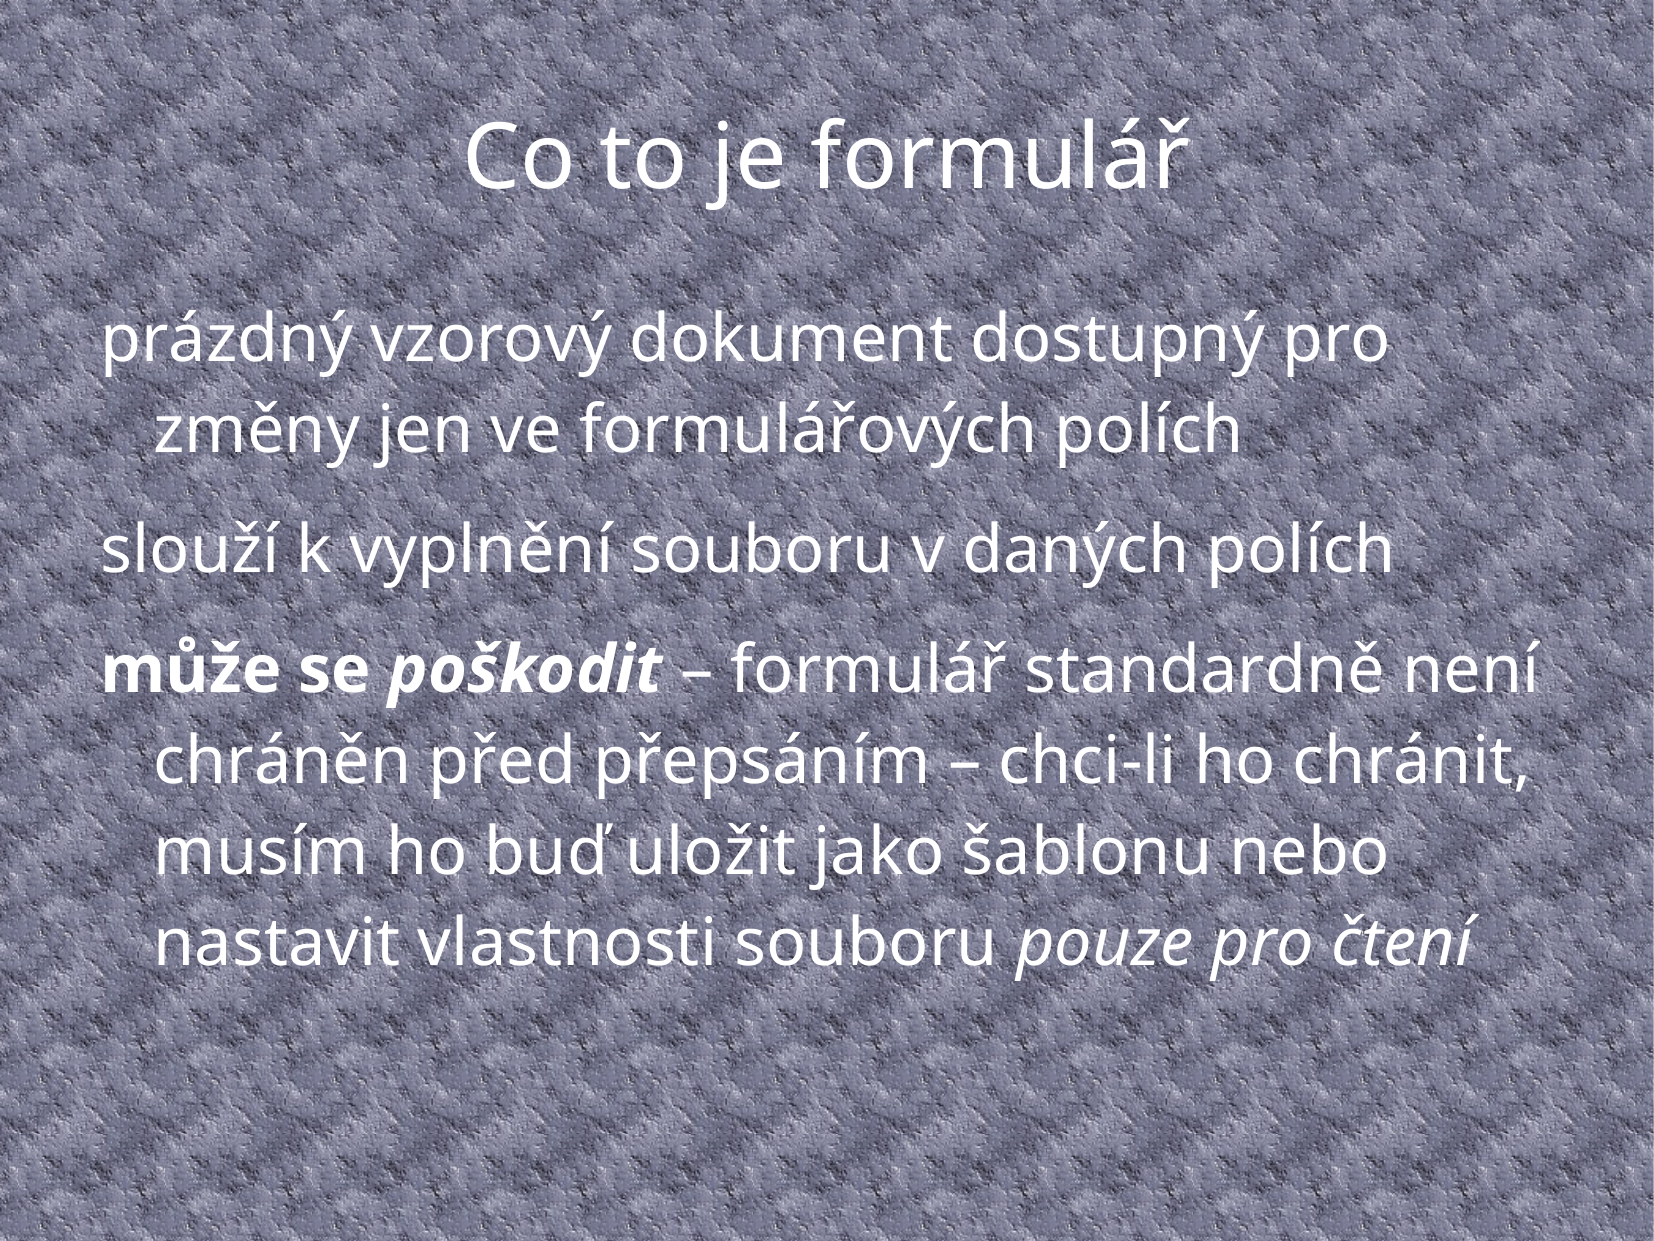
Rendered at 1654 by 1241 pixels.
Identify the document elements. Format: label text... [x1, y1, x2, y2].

title Co to je formulář [82, 49, 1571, 257]
picture [0, 0, 1654, 1241]
list prázdný vzorový dokument dostupný pro změny jen ve formulářových polích slouží k vyplnění souboru v daných polích může se poškodit – formulář standardně není chráněn před přepsáním – chci-li ho chránit, musím ho buď uložit jako šablonu nebo nastavit vlastnosti souboru pouze pro čtení [82, 290, 1571, 1109]
